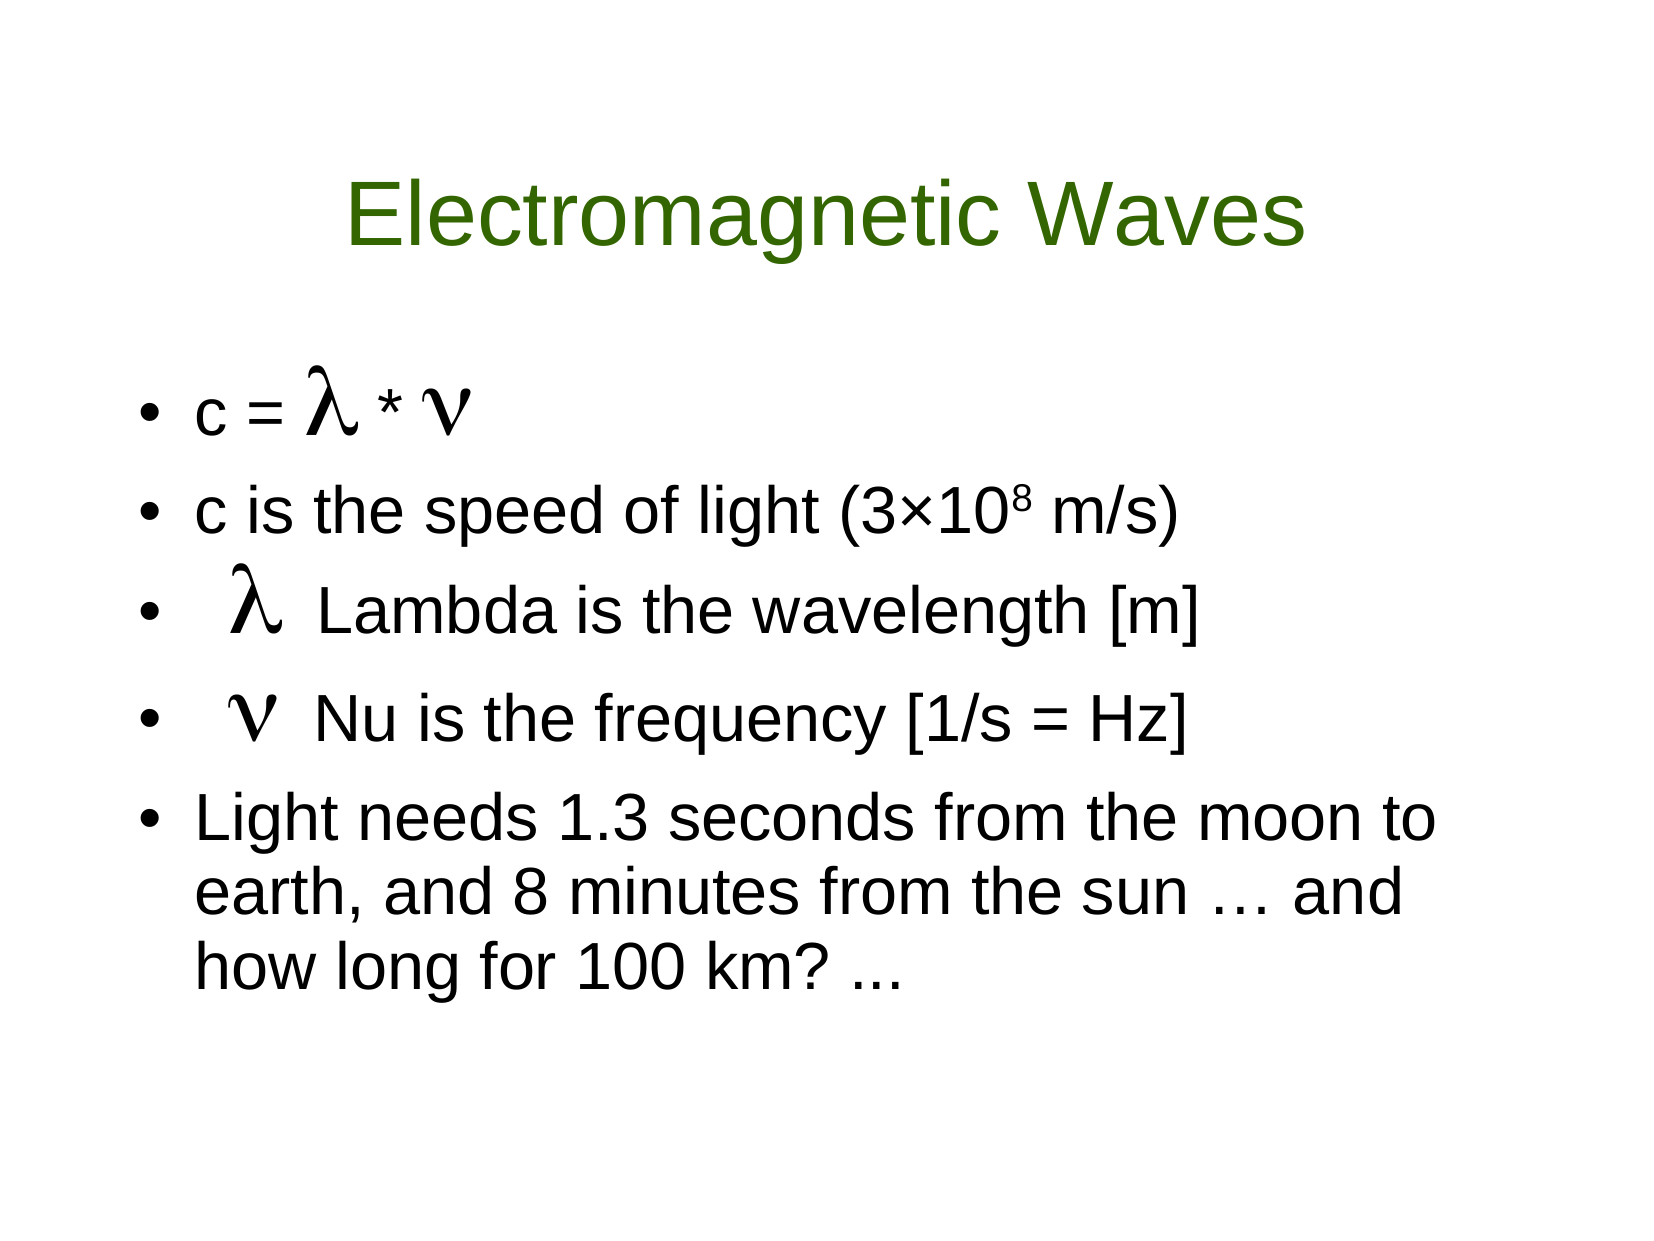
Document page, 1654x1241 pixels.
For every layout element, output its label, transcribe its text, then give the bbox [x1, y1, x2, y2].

title Electromagnetic Waves [123, 110, 1530, 317]
list c = l * n c is the speed of light (3×108 m/s) l Lambda is the wavelength [m] n Nu is the frequency [1/s = Hz] Light needs 1.3 seconds from the moon to earth, and 8 minutes from the sun … and how long for 100 km? ... [123, 358, 1530, 1168]
